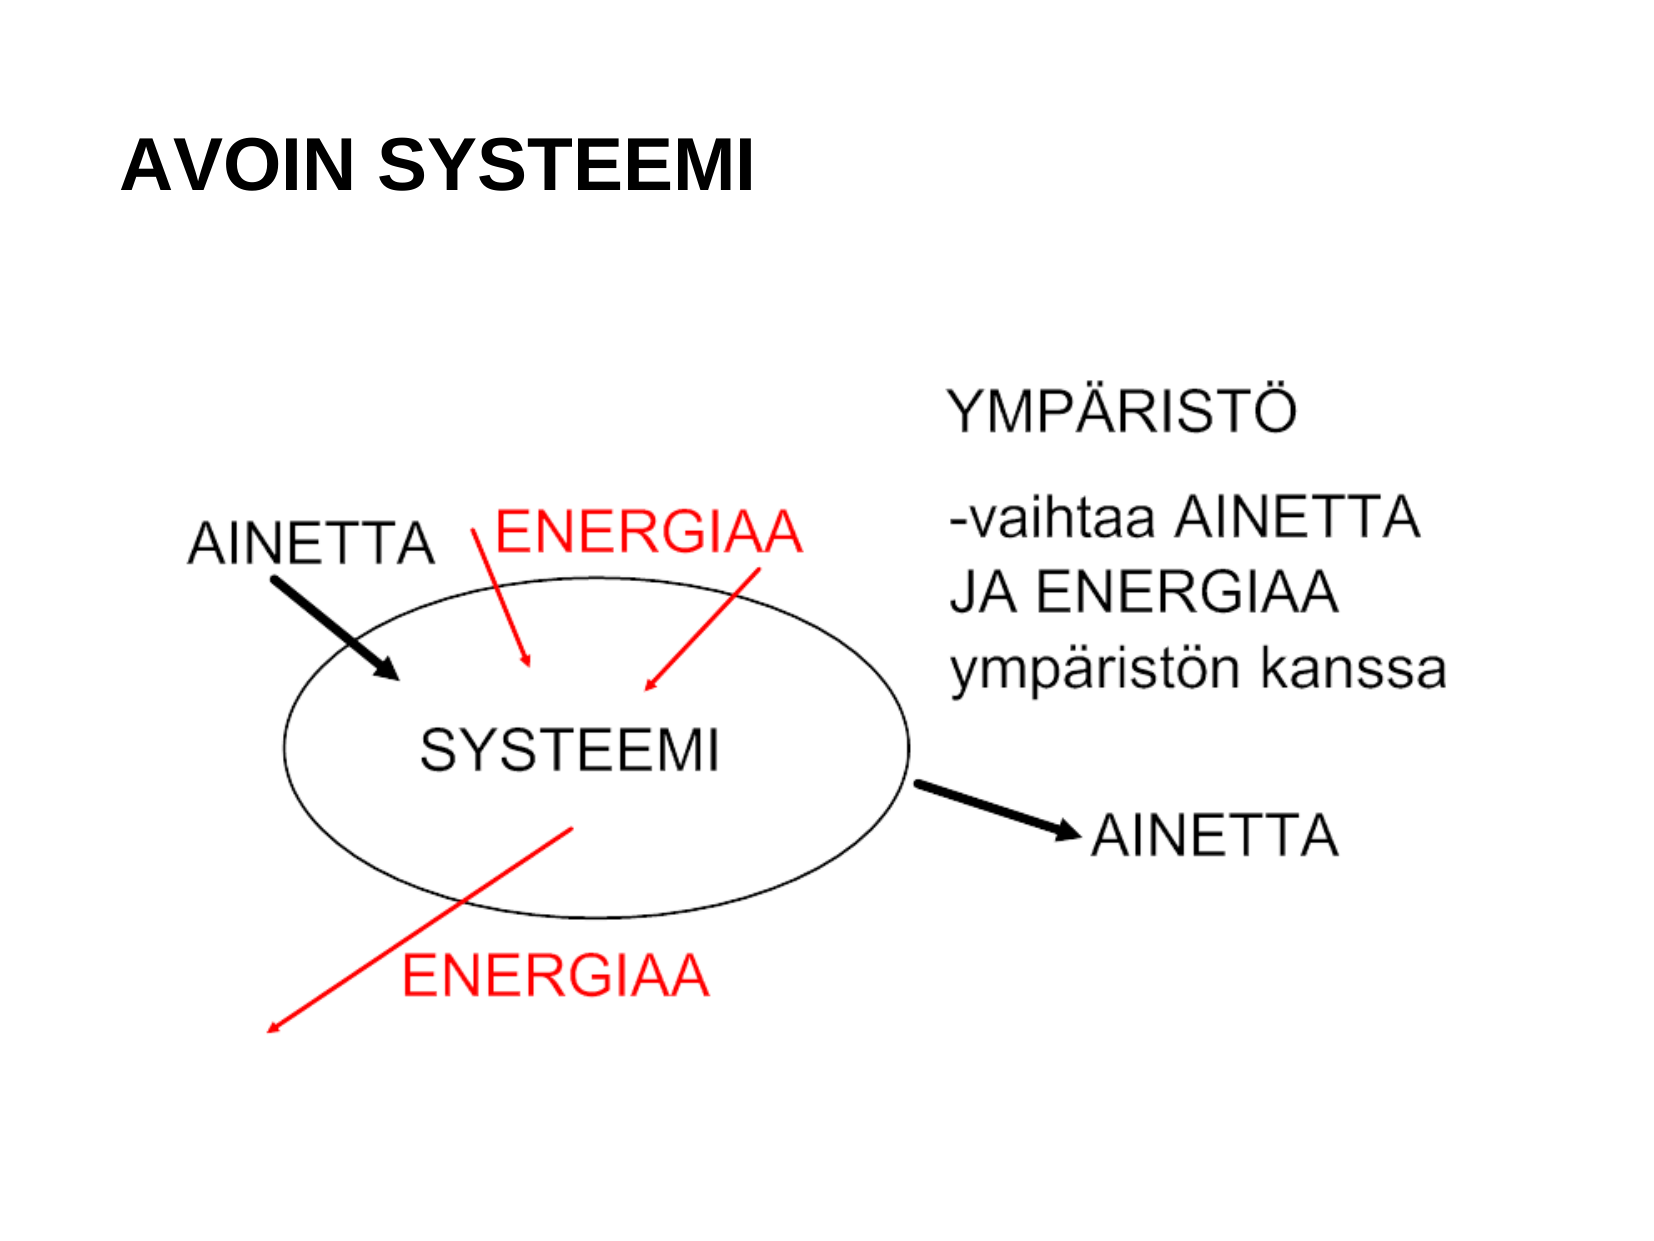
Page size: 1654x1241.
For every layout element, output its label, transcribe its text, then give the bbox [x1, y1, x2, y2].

text_box AVOIN SYSTEEMI [104, 107, 1087, 213]
picture [137, 299, 1536, 1075]
